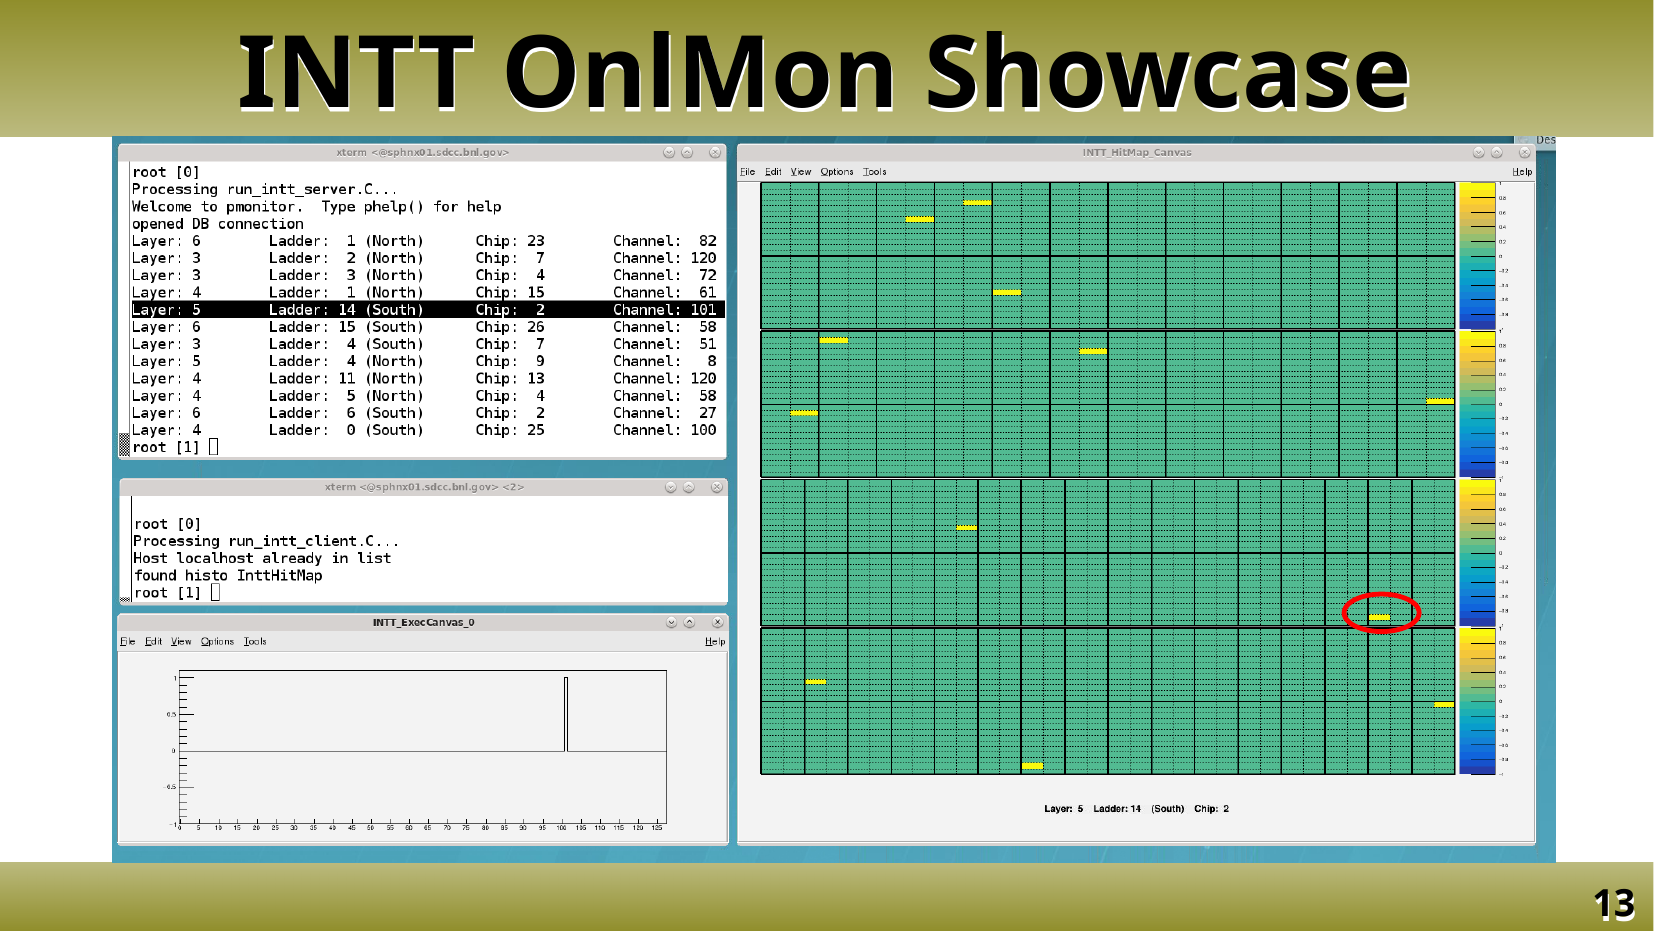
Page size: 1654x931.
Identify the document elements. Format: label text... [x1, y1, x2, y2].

text_box [0, 862, 1654, 931]
text_box INTT OnlMon Showcase [0, 0, 1651, 137]
picture [112, 136, 1556, 863]
text_box 13 [825, 864, 1651, 931]
